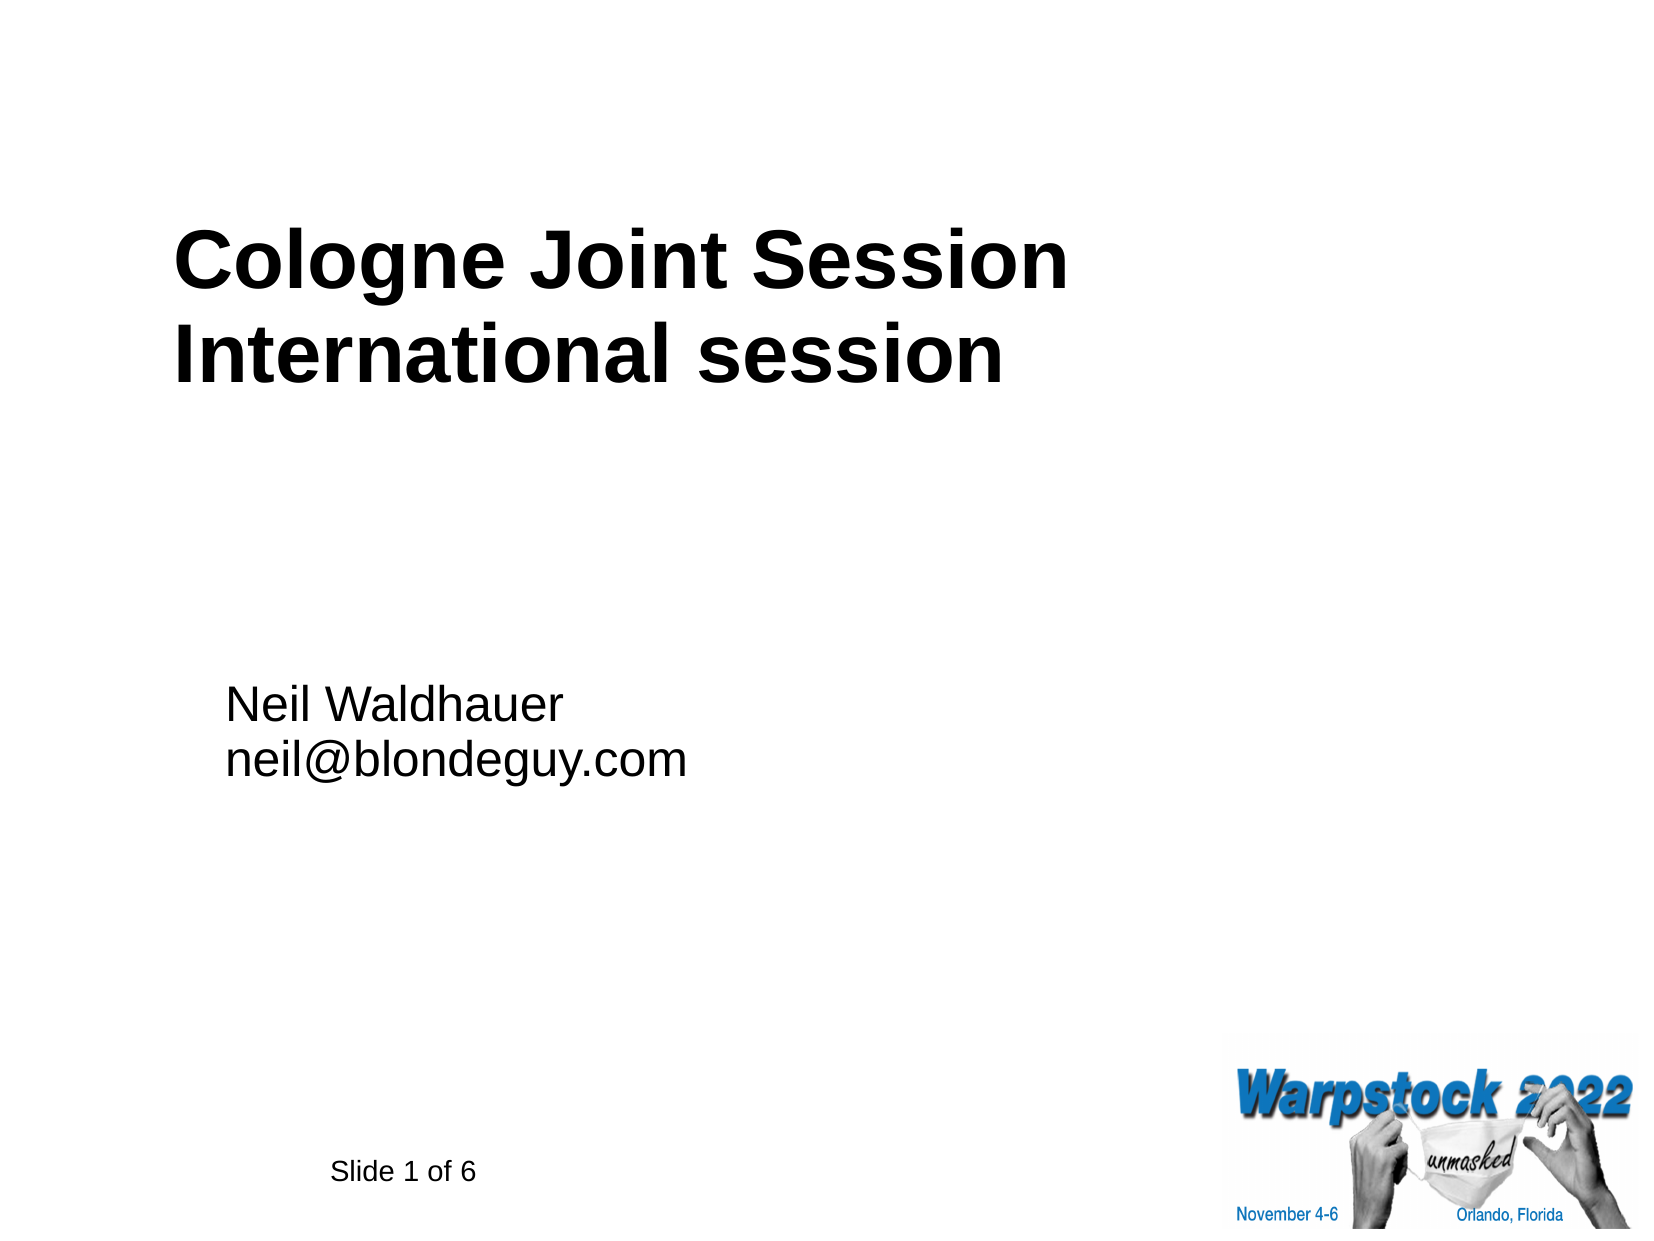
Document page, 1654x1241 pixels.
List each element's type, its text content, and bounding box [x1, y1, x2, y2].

picture [1222, 1033, 1639, 1229]
subtitle Neil Waldhauer neil@blondeguy.com [225, 675, 1471, 788]
title Cologne Joint Session International session [173, 213, 1420, 400]
